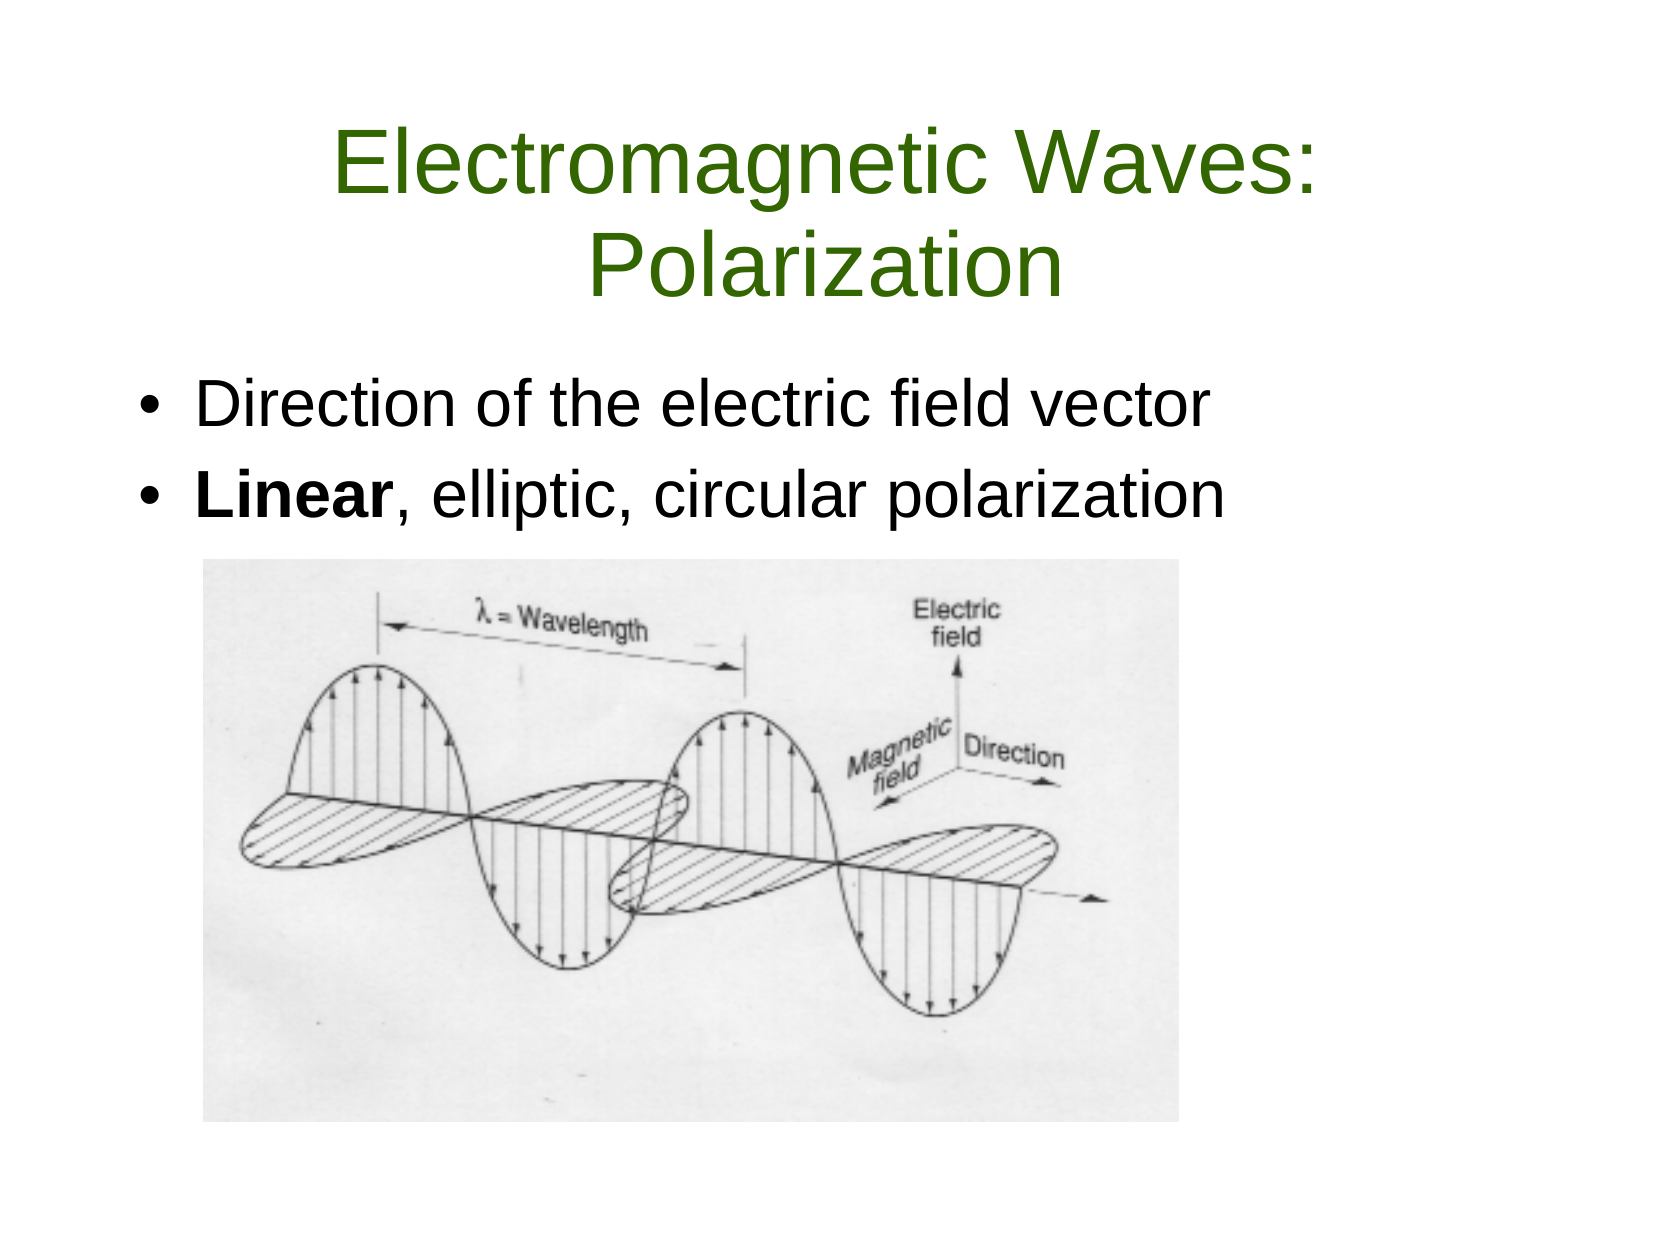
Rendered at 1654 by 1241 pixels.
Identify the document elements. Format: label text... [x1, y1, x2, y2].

picture [203, 559, 1179, 1122]
list Direction of the electric field vector Linear, elliptic, circular polarization [123, 358, 1530, 1103]
title Electromagnetic Waves: Polarization [123, 87, 1530, 340]
